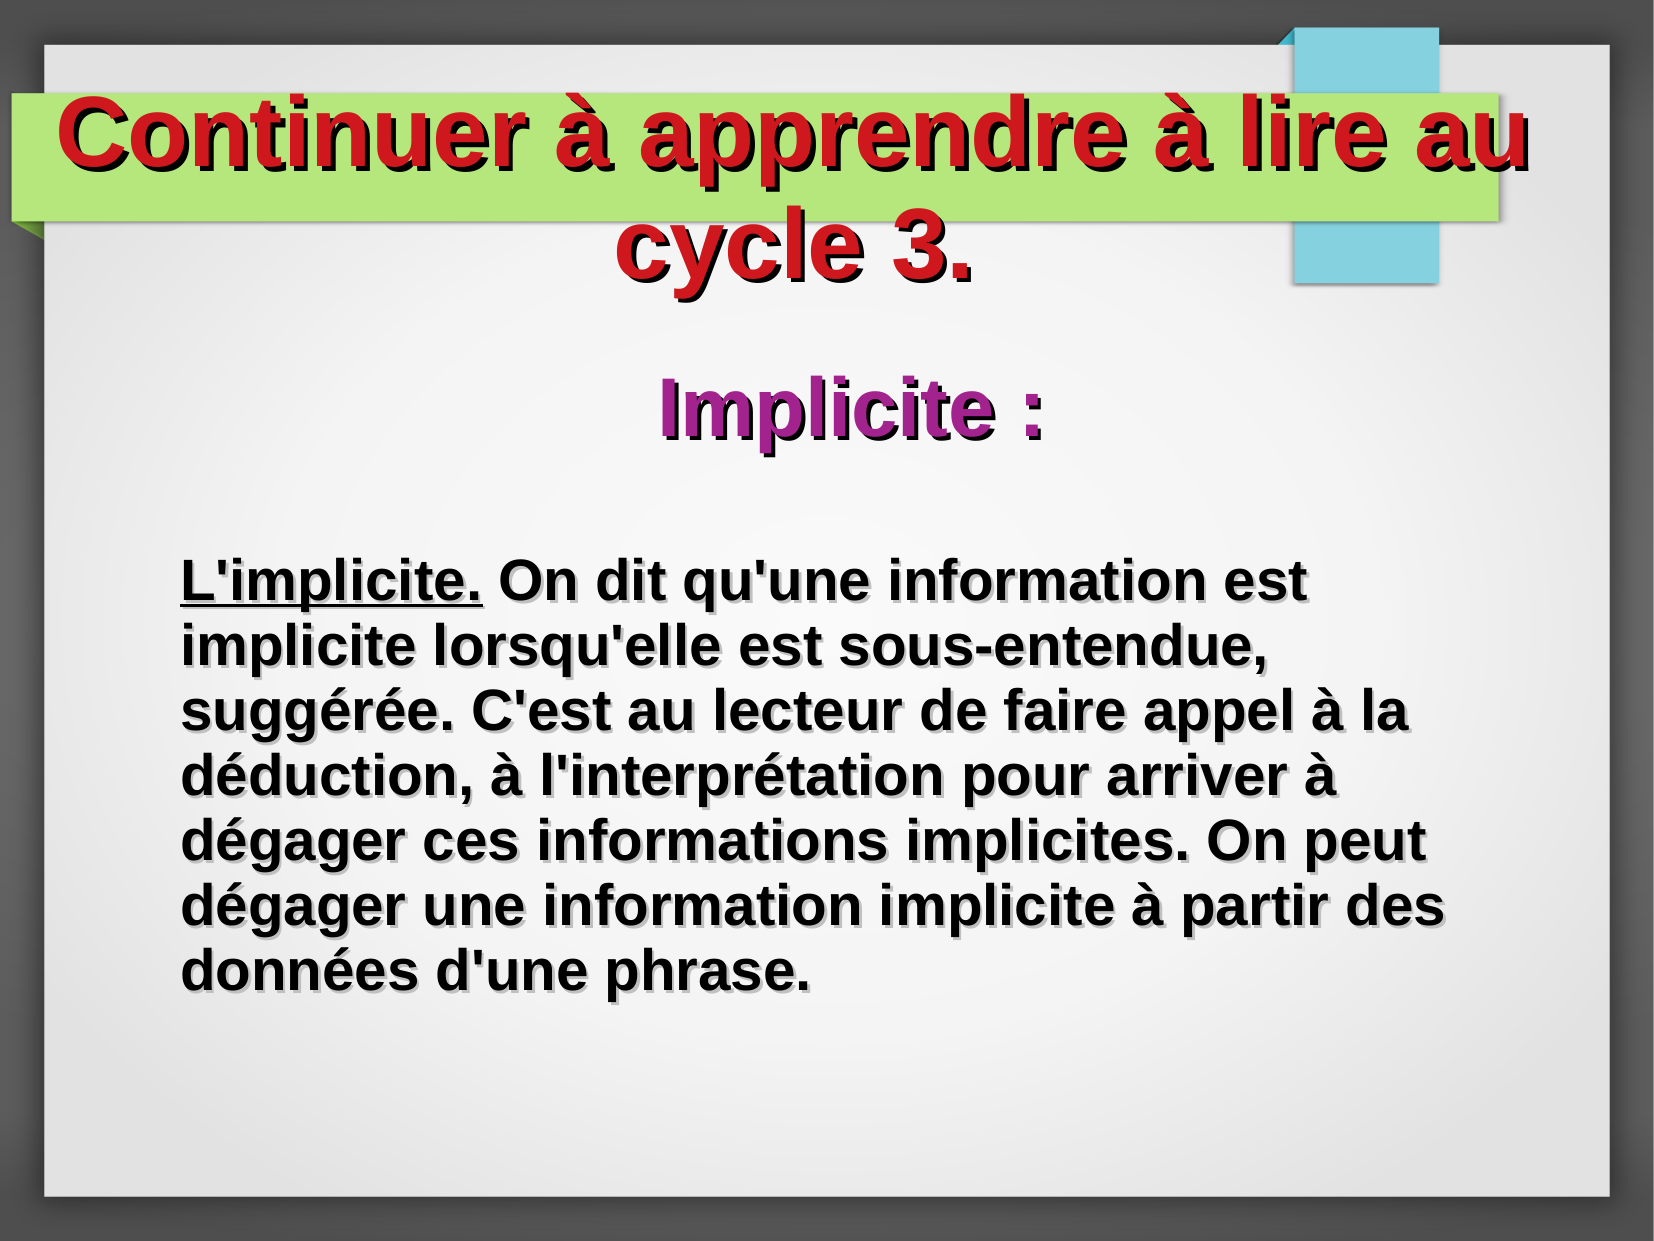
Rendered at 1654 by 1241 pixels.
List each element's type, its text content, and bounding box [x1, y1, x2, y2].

text_box Continuer à apprendre à lire au cycle 3. [41, 68, 1548, 308]
picture [0, 0, 1654, 1241]
text_box Implicite : L'implicite. On dit qu'une information est implicite lorsqu'elle est sous-entendue, suggérée. C'est au lecteur de faire appel à la déduction, à l'interprétation pour arriver à dégager ces informations implicites. On peut dégager une information implicite à partir des données d'une phrase. [165, 354, 1539, 1011]
